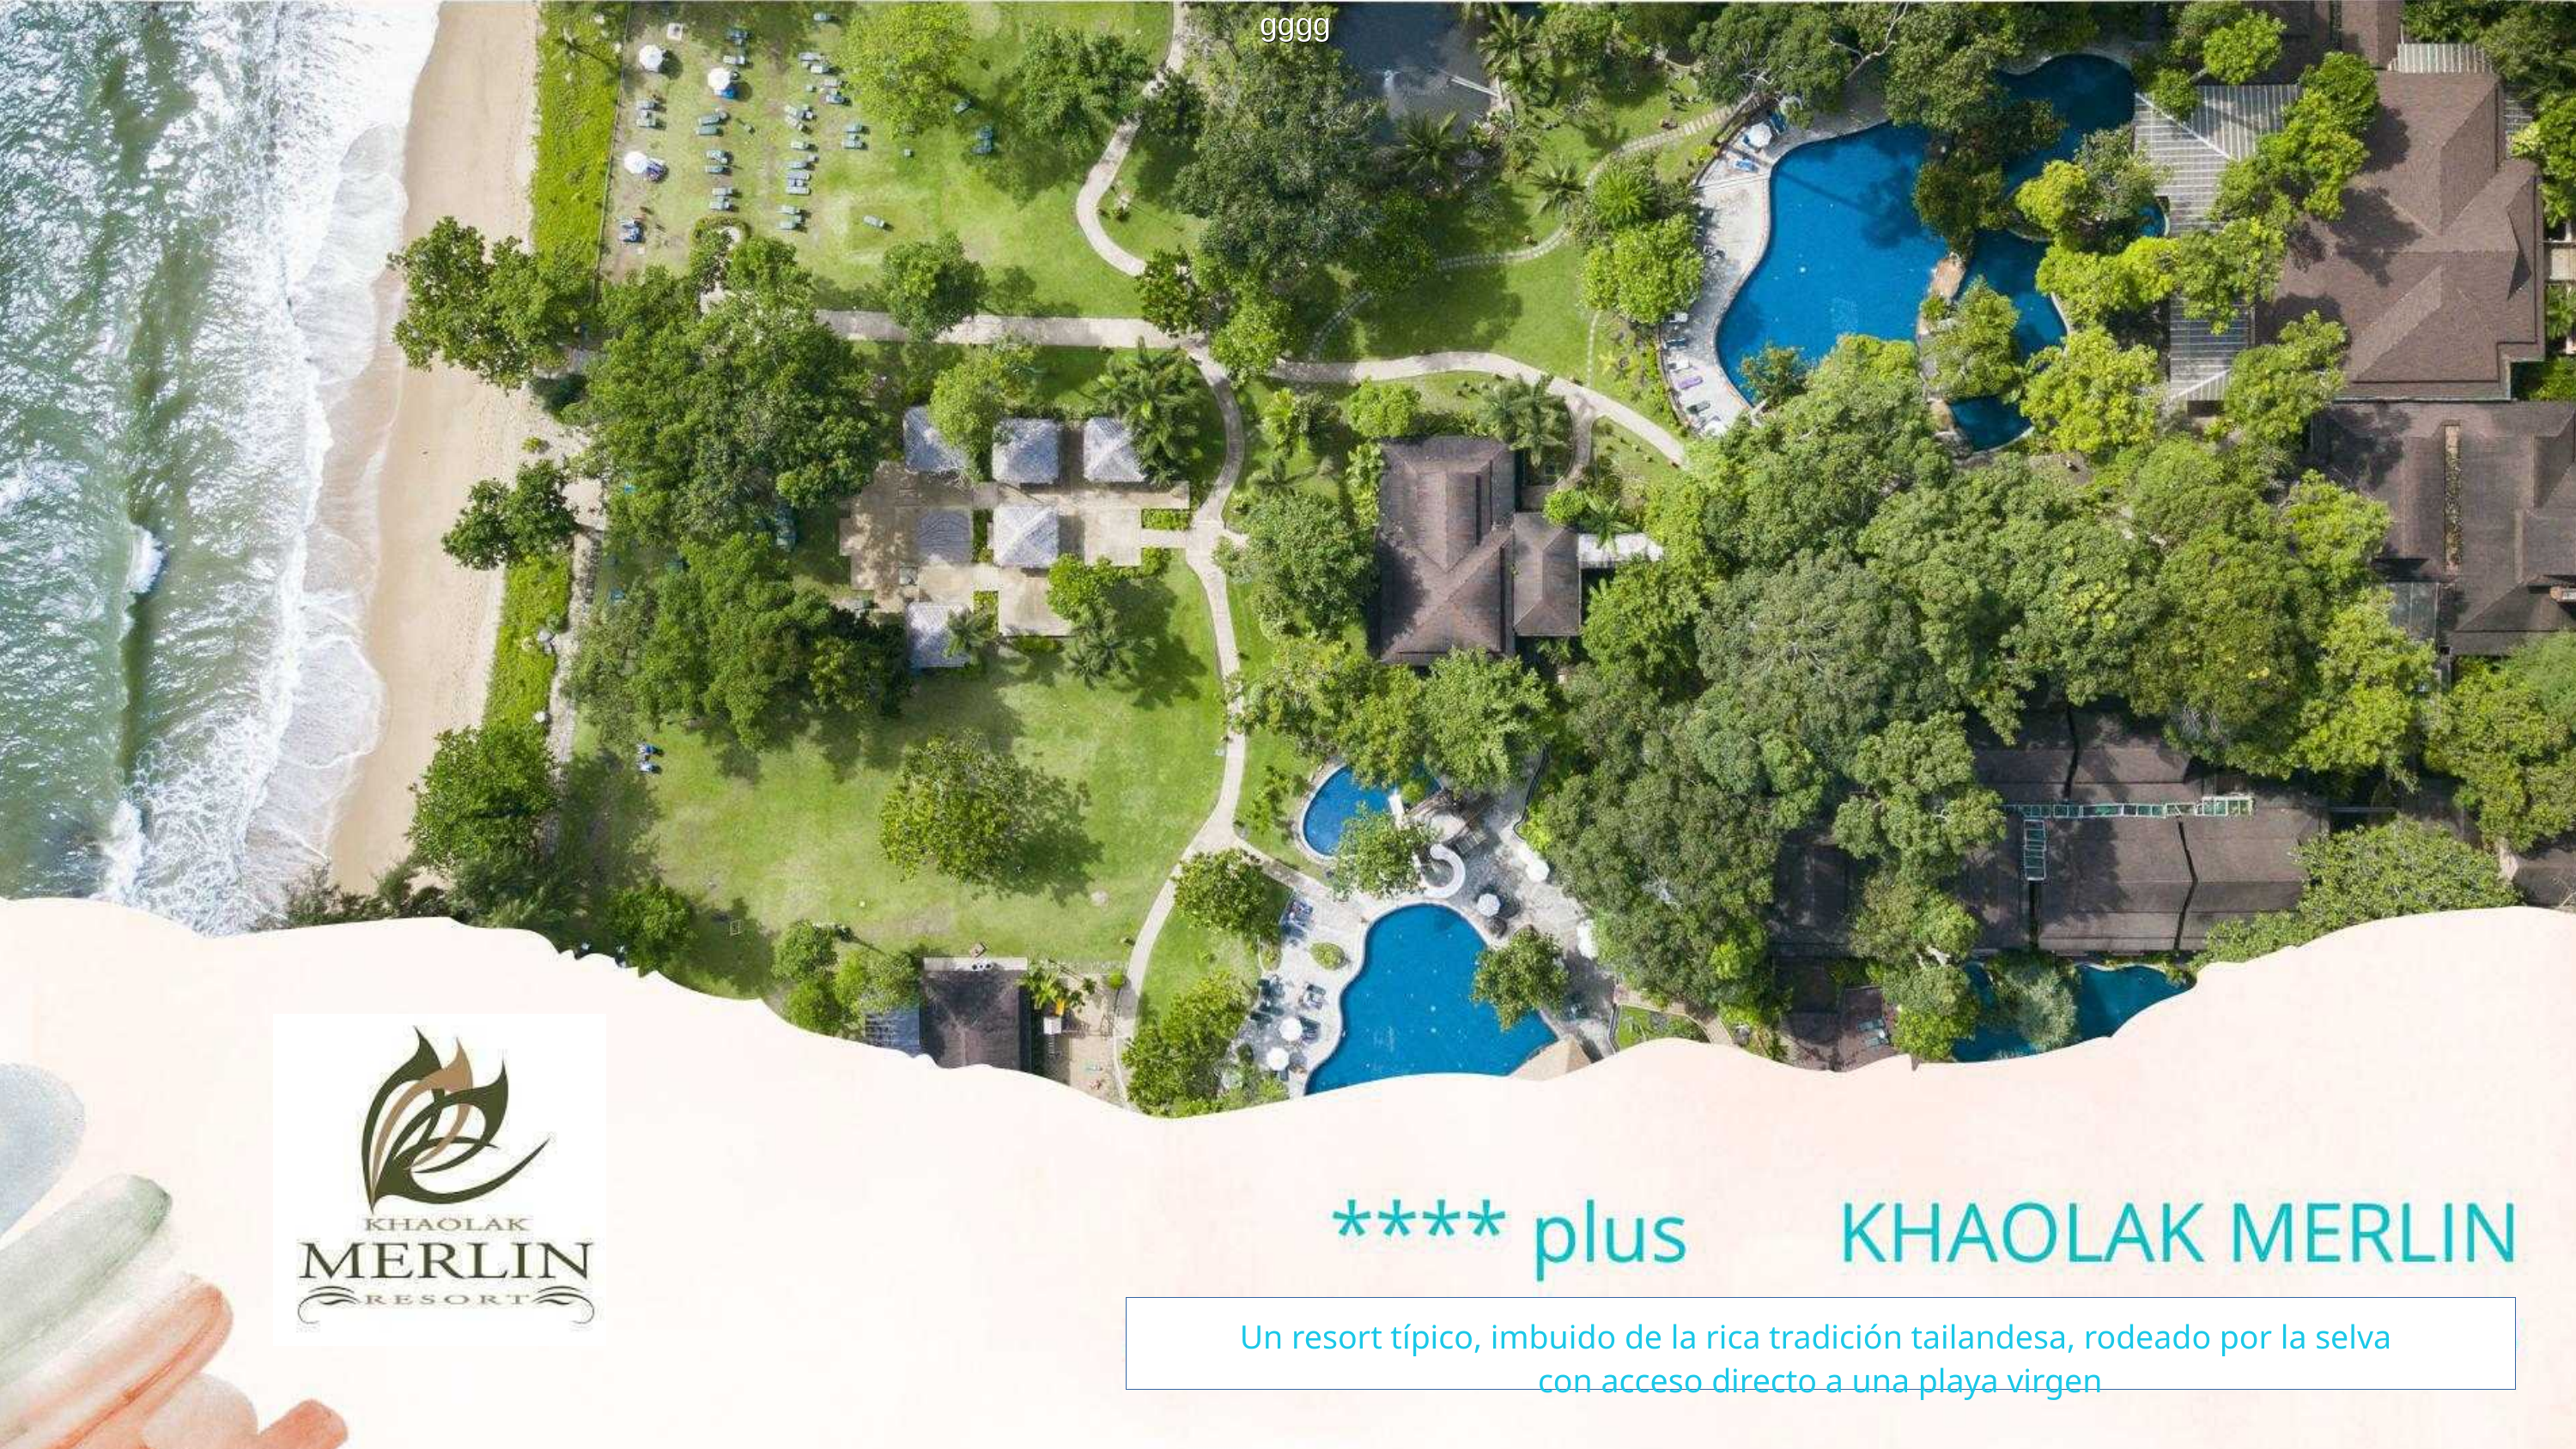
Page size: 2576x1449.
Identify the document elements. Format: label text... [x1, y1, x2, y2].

text_box [1126, 1297, 2516, 1307]
text_box Un resort típico, imbuido de la rica tradición tailandesa, rodeado por la selva con acceso directo a una playa virgen [1126, 1307, 2516, 1390]
picture [0, 0, 2576, 1449]
